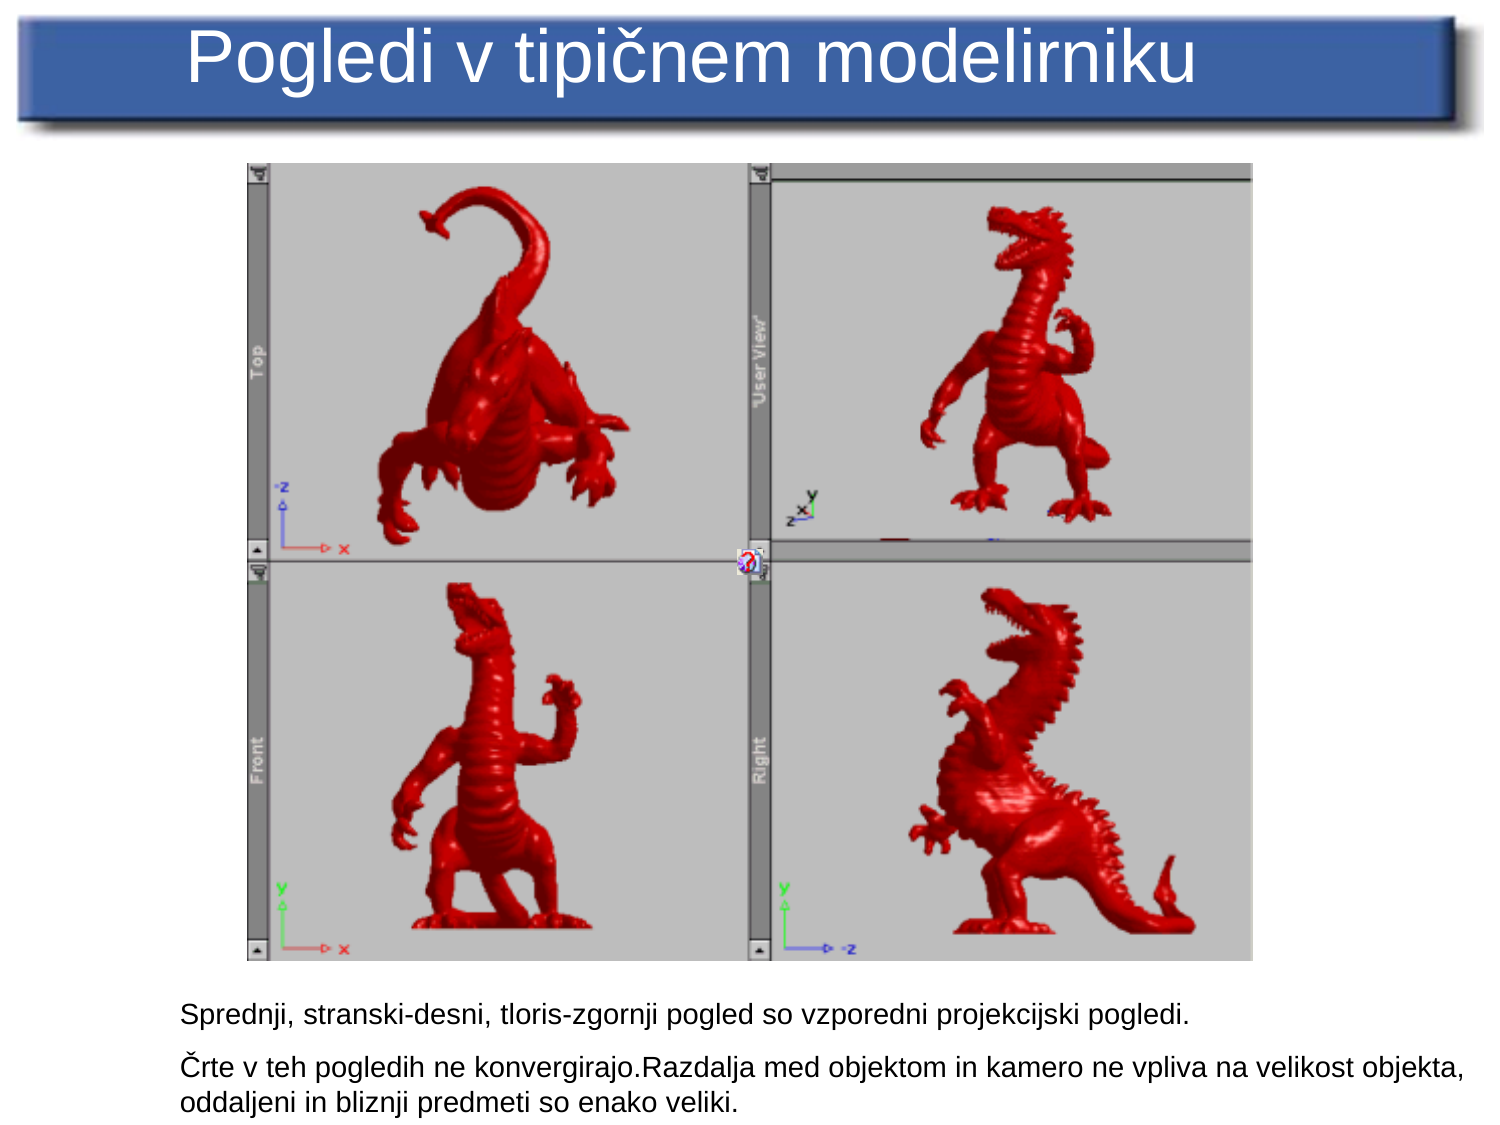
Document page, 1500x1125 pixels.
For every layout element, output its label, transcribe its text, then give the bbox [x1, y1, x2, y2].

text_box Sprednji, stranski-desni, tloris-zgornji pogled so vzporedni projekcijski pogledi. Črte v teh pogledih ne konvergirajo.Razdalja med objektom in kamero ne vpliva na velikost objekta, oddaljeni in bliznji predmeti so enako veliki. [165, 987, 1500, 1125]
text_box Pogledi v tipičnem modelirniku [170, 0, 1215, 106]
picture [247, 163, 1253, 961]
picture [16, 13, 1484, 141]
